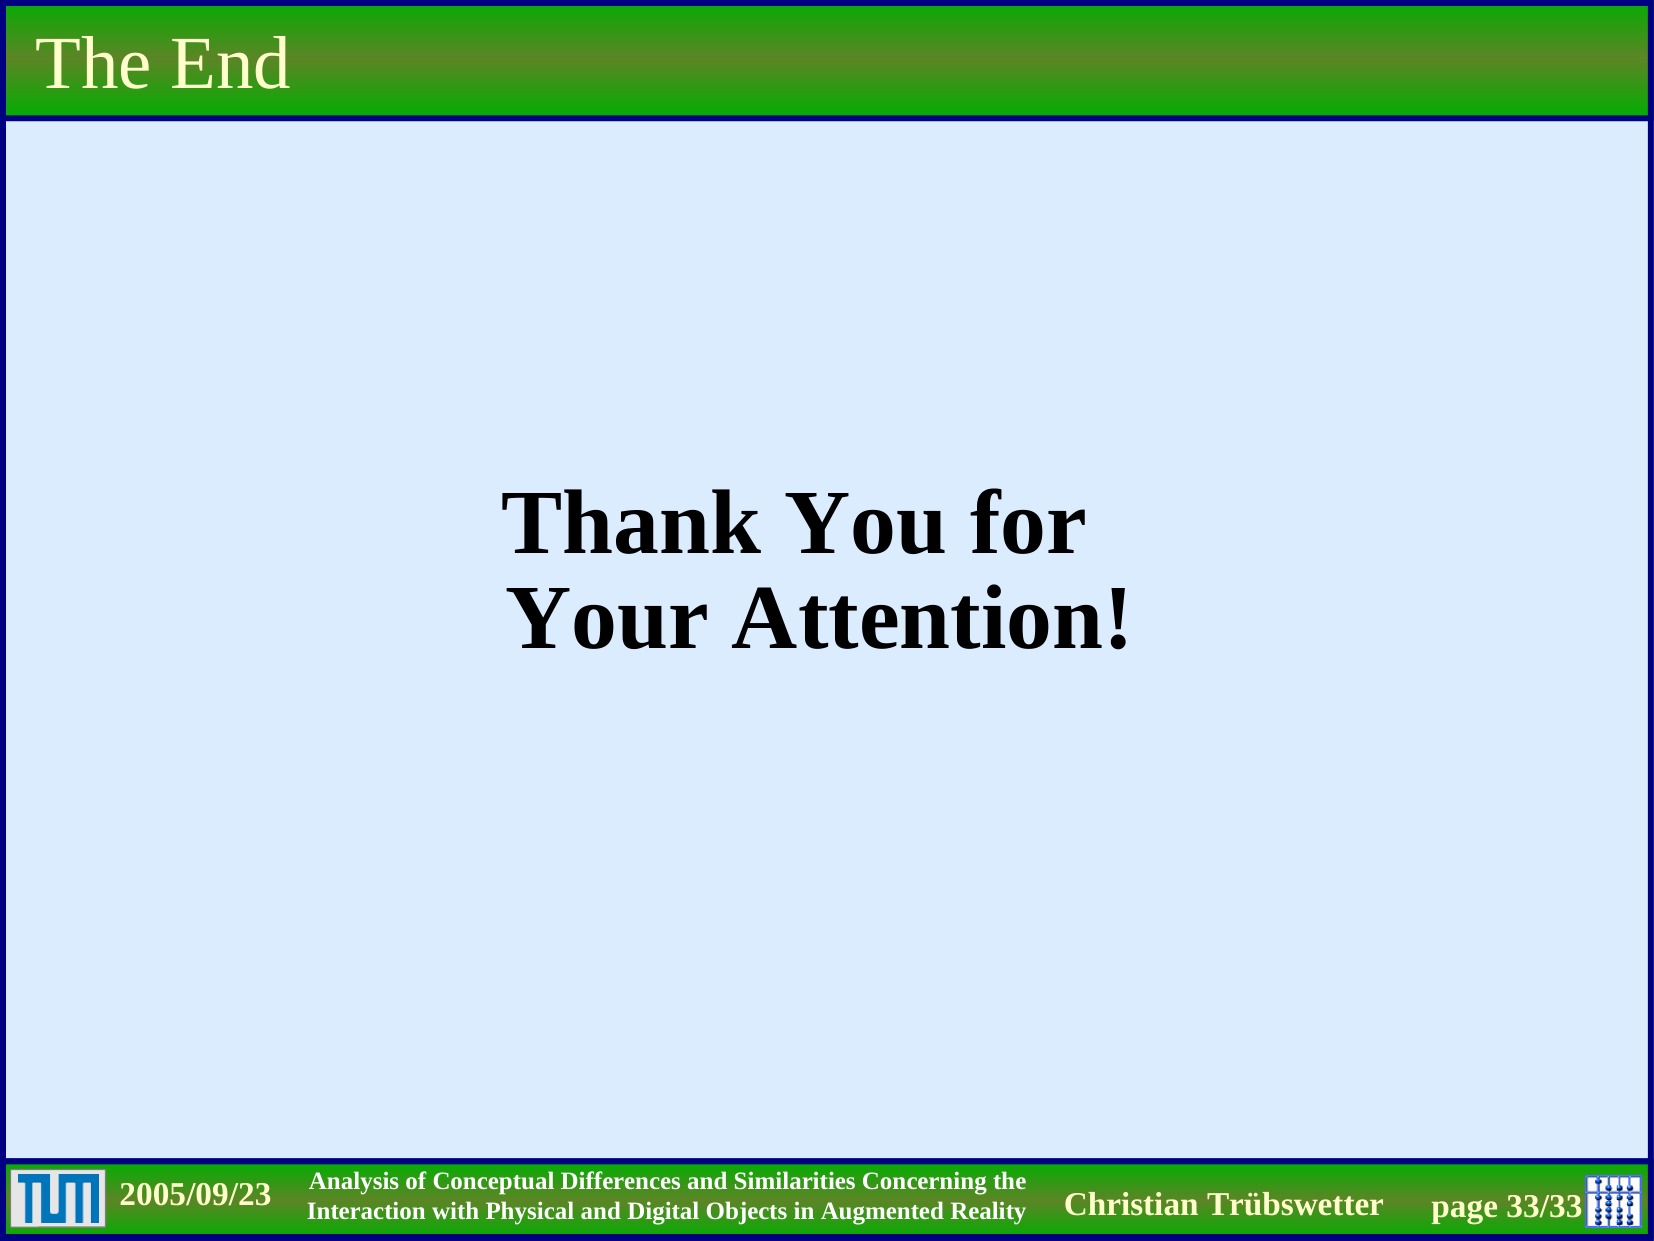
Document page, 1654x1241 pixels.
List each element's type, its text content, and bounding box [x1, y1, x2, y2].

picture [1585, 1175, 1642, 1228]
picture [18, 1174, 99, 1223]
title The End [35, 0, 1628, 176]
list Thank You for Your Attention! [428, 478, 1145, 1193]
